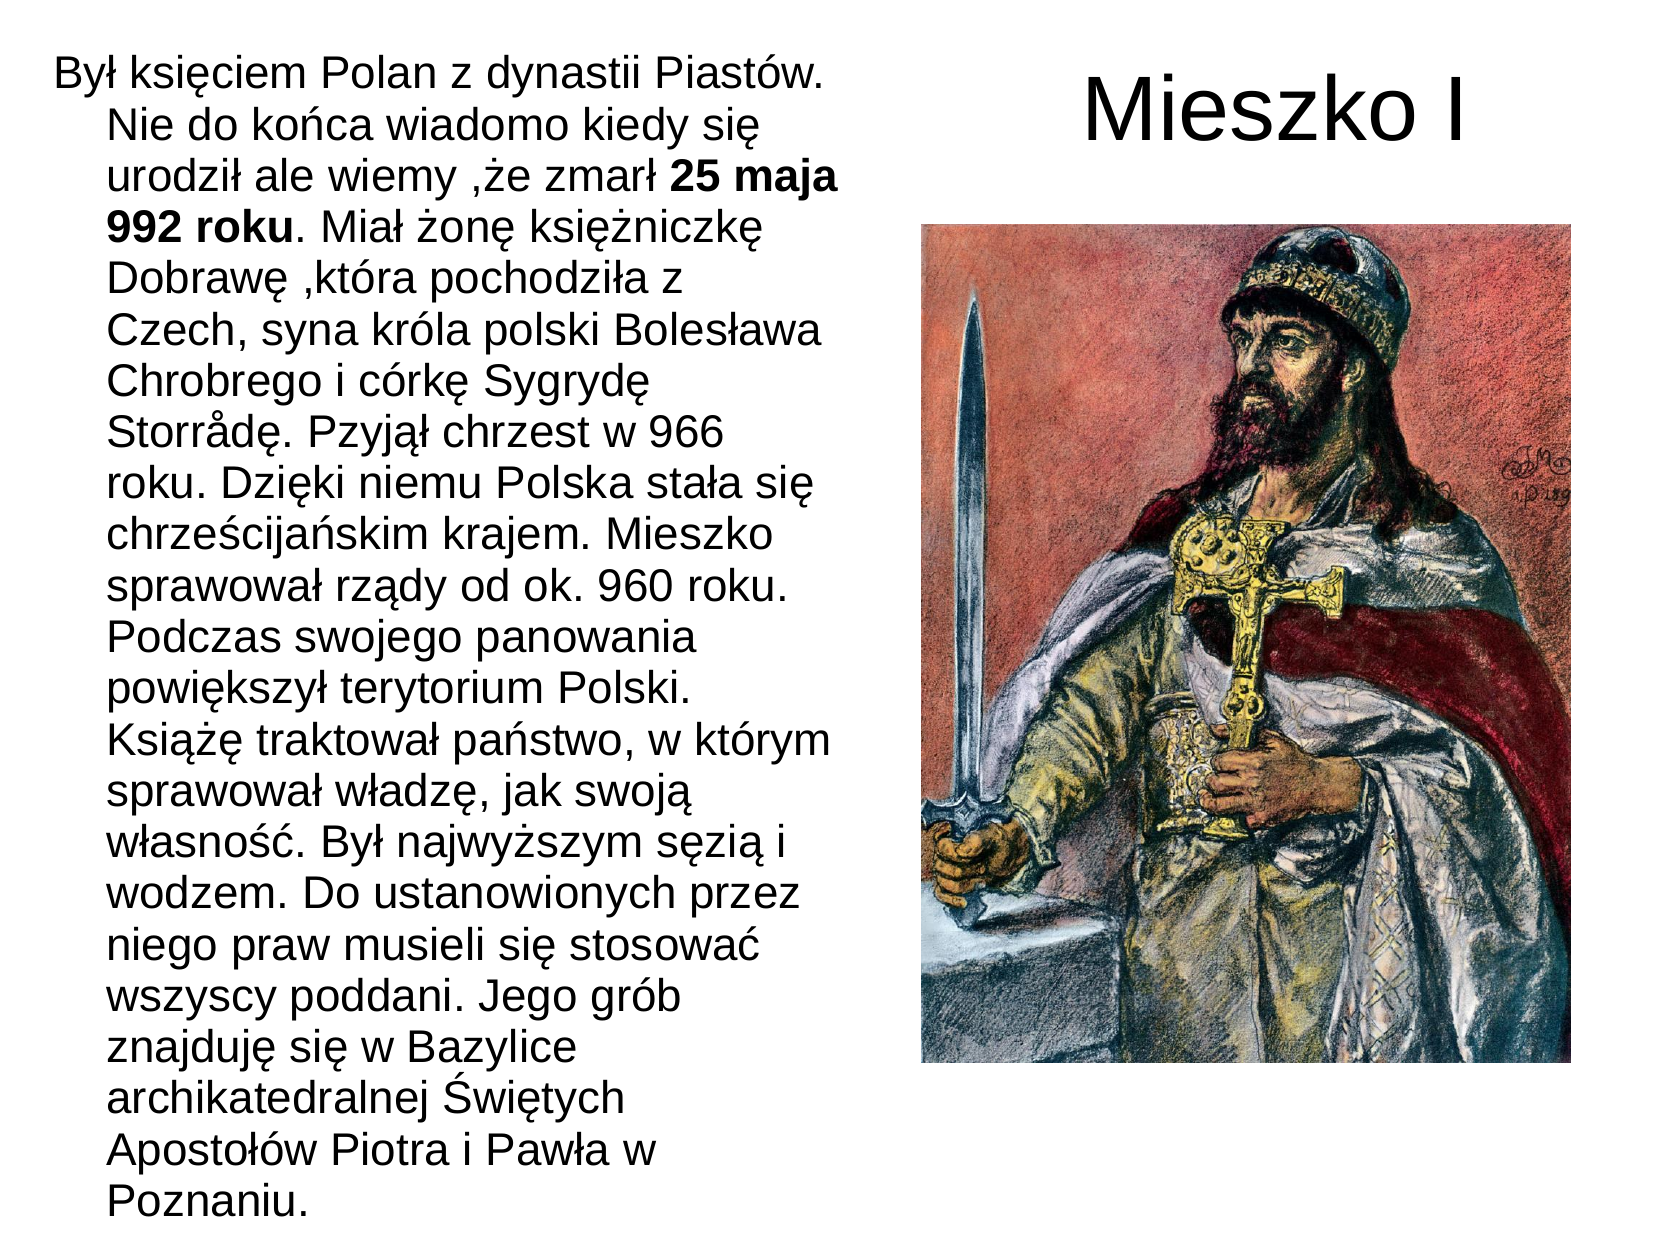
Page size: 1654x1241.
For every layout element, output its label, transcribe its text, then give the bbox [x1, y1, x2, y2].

picture [921, 224, 1571, 1063]
list Był księciem Polan z dynastii Piastów. Nie do końca wiadomo kiedy się urodził ale wiemy ,że zmarł 25 maja 992 roku. Miał żonę księżniczkę Dobrawę ,która pochodziła z Czech, syna króla polski Bolesława Chrobrego i córkę Sygrydę Storrådę. Pzyjął chrzest w 966 roku. Dzięki niemu Polska stała się chrześcijańskim krajem. Mieszko sprawował rządy od ok. 960 roku. Podczas swojego panowania powiększył terytorium Polski. Książę traktował państwo, w którym sprawował władzę, jak swoją własność. Był najwyższym sęzią i wodzem. Do ustanowionych przez niego praw musieli się stosować wszyscy poddani. Jego grób znajduję się w Bazylice archikatedralnej Świętych Apostołów Piotra i Pawła w Poznaniu. [35, 47, 839, 1241]
title Mieszko I [531, 5, 1654, 213]
